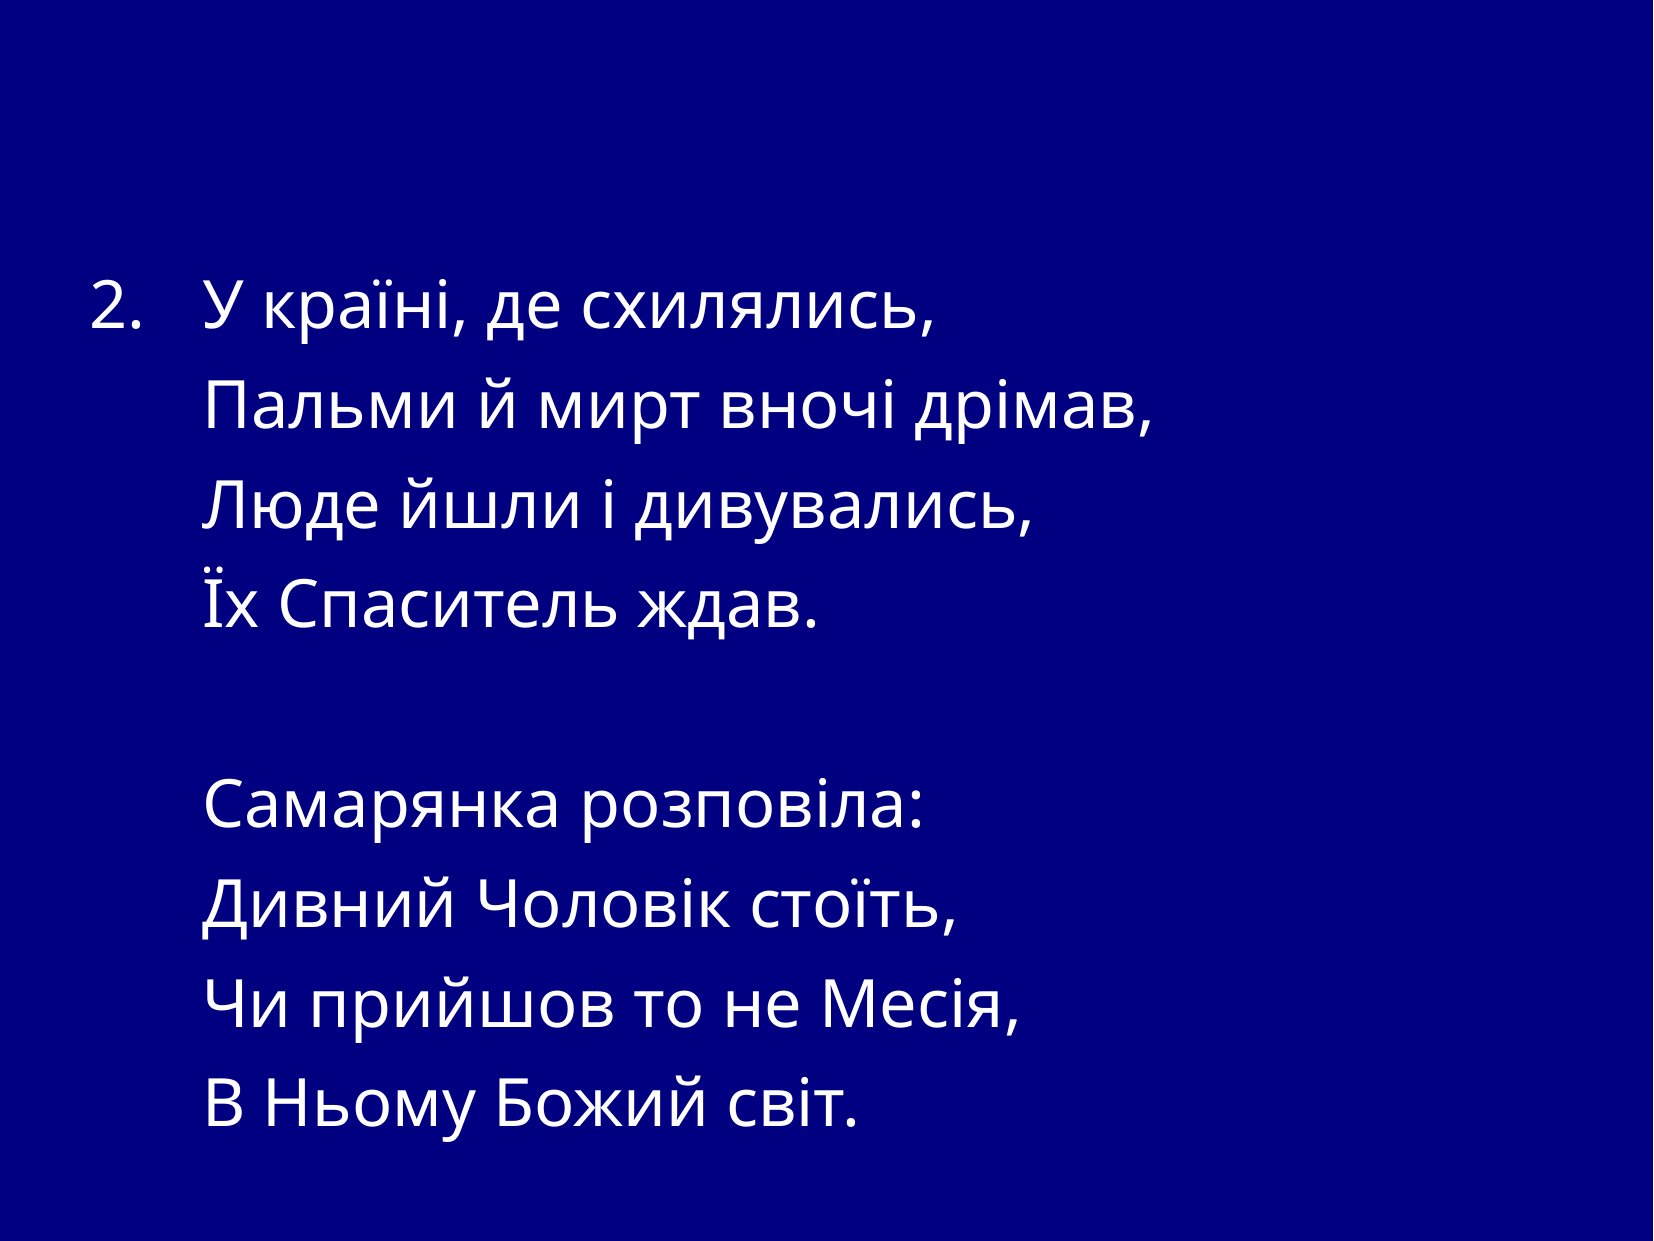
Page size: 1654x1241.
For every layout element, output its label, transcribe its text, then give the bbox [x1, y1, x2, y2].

text_box 2. У країні, де схилялись, Пальми й мирт вночі дрімав, Люде йшли і дивувались, Їх Спаситель ждав. Самарянка розповіла: Дивний Чоловік стоїть, Чи прийшов то не Месія, В Ньому Божий світ. [75, 150, 1576, 1163]
